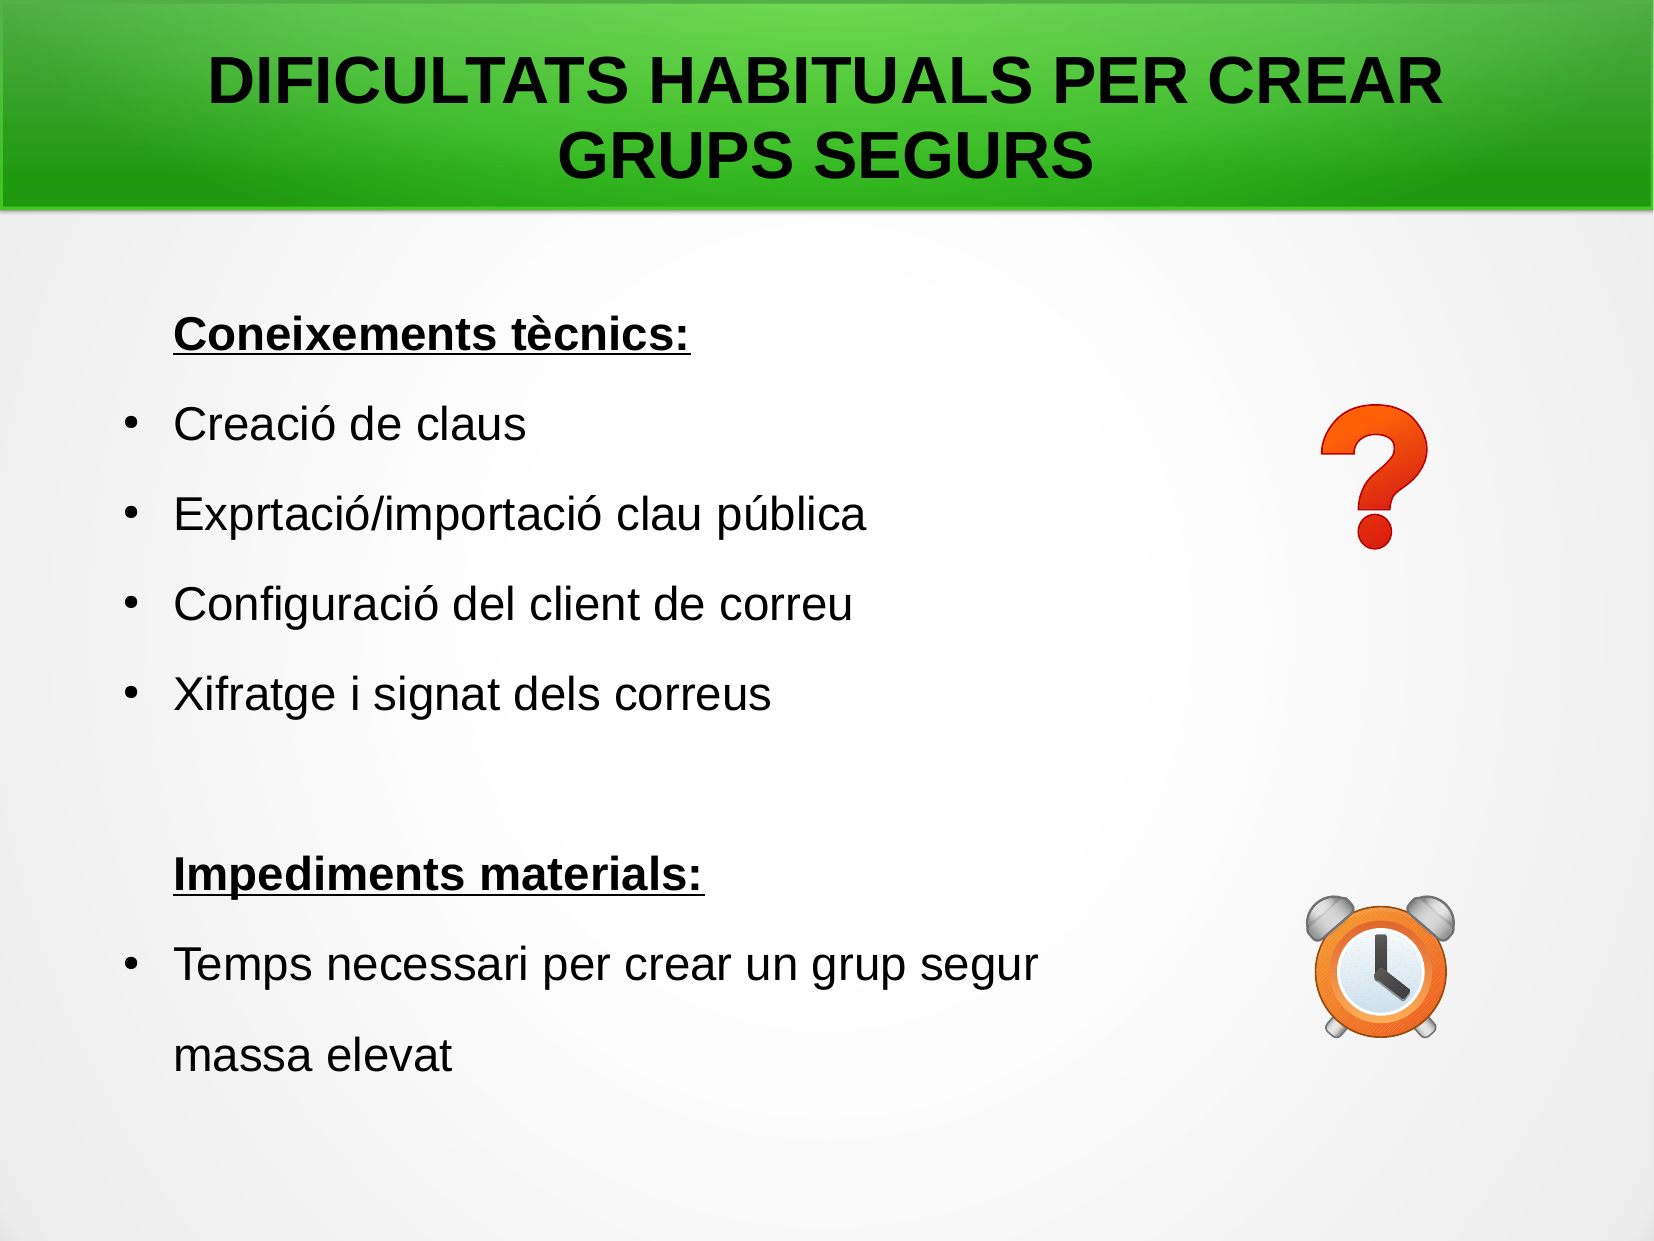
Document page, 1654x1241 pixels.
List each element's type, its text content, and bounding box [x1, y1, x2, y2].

list [58, 523, 1371, 989]
picture [1275, 377, 1477, 579]
title DIFICULTATS HABITUALS PER CREAR GRUPS SEGURS [82, 43, 1571, 193]
list Coneixements tècnics: Creació de claus Exprtació/importació clau pública Configuració del client de correu Xifratge i signat dels correus Impediments materials: Temps necessari per crear un grup segur massa elevat [106, 989, 1359, 1087]
list Coneixements tècnics: Creació de claus Exprtació/importació clau pública Configuració del client de correu Xifratge i signat dels correus Impediments materials: Temps necessari per crear un grup segur massa elevat [106, 307, 1359, 728]
picture [1296, 882, 1465, 1052]
